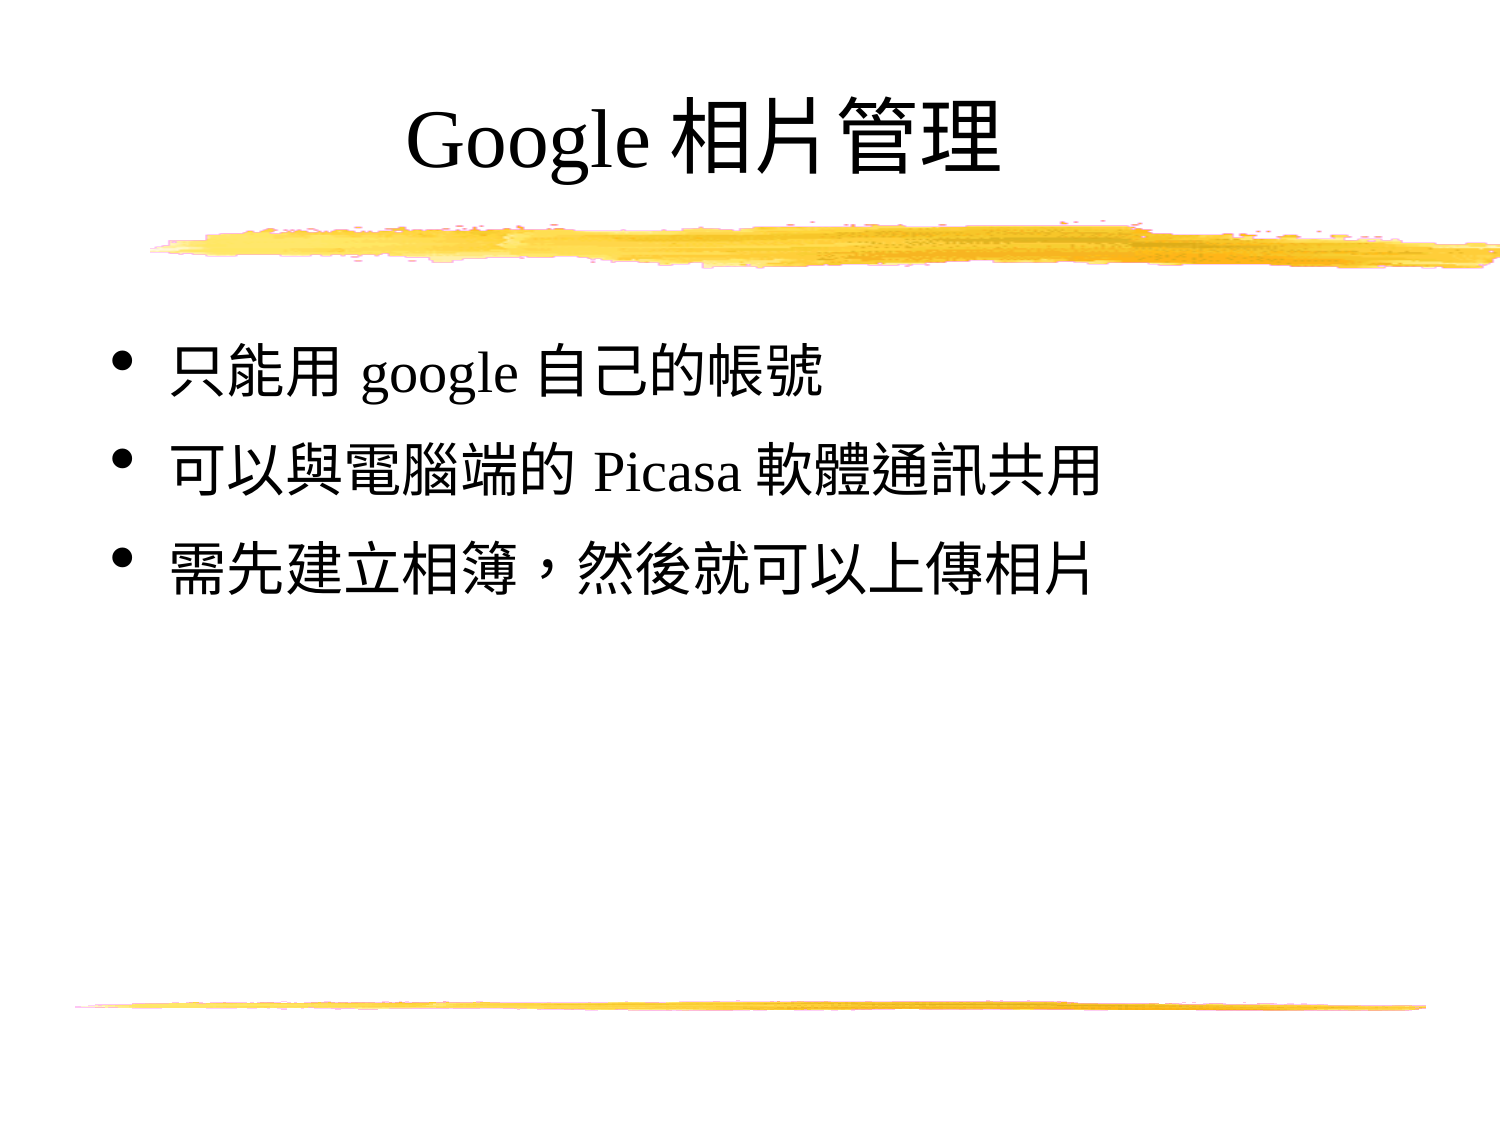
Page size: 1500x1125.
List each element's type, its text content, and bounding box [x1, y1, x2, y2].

picture [75, 999, 1426, 1013]
title Google相片管理 [66, 44, 1342, 218]
picture [150, 215, 1500, 279]
list 只能用google自己的帳號 可以與電腦端的Picasa軟體通訊共用 需先建立相簿，然後就可以上傳相片 [112, 324, 1388, 986]
